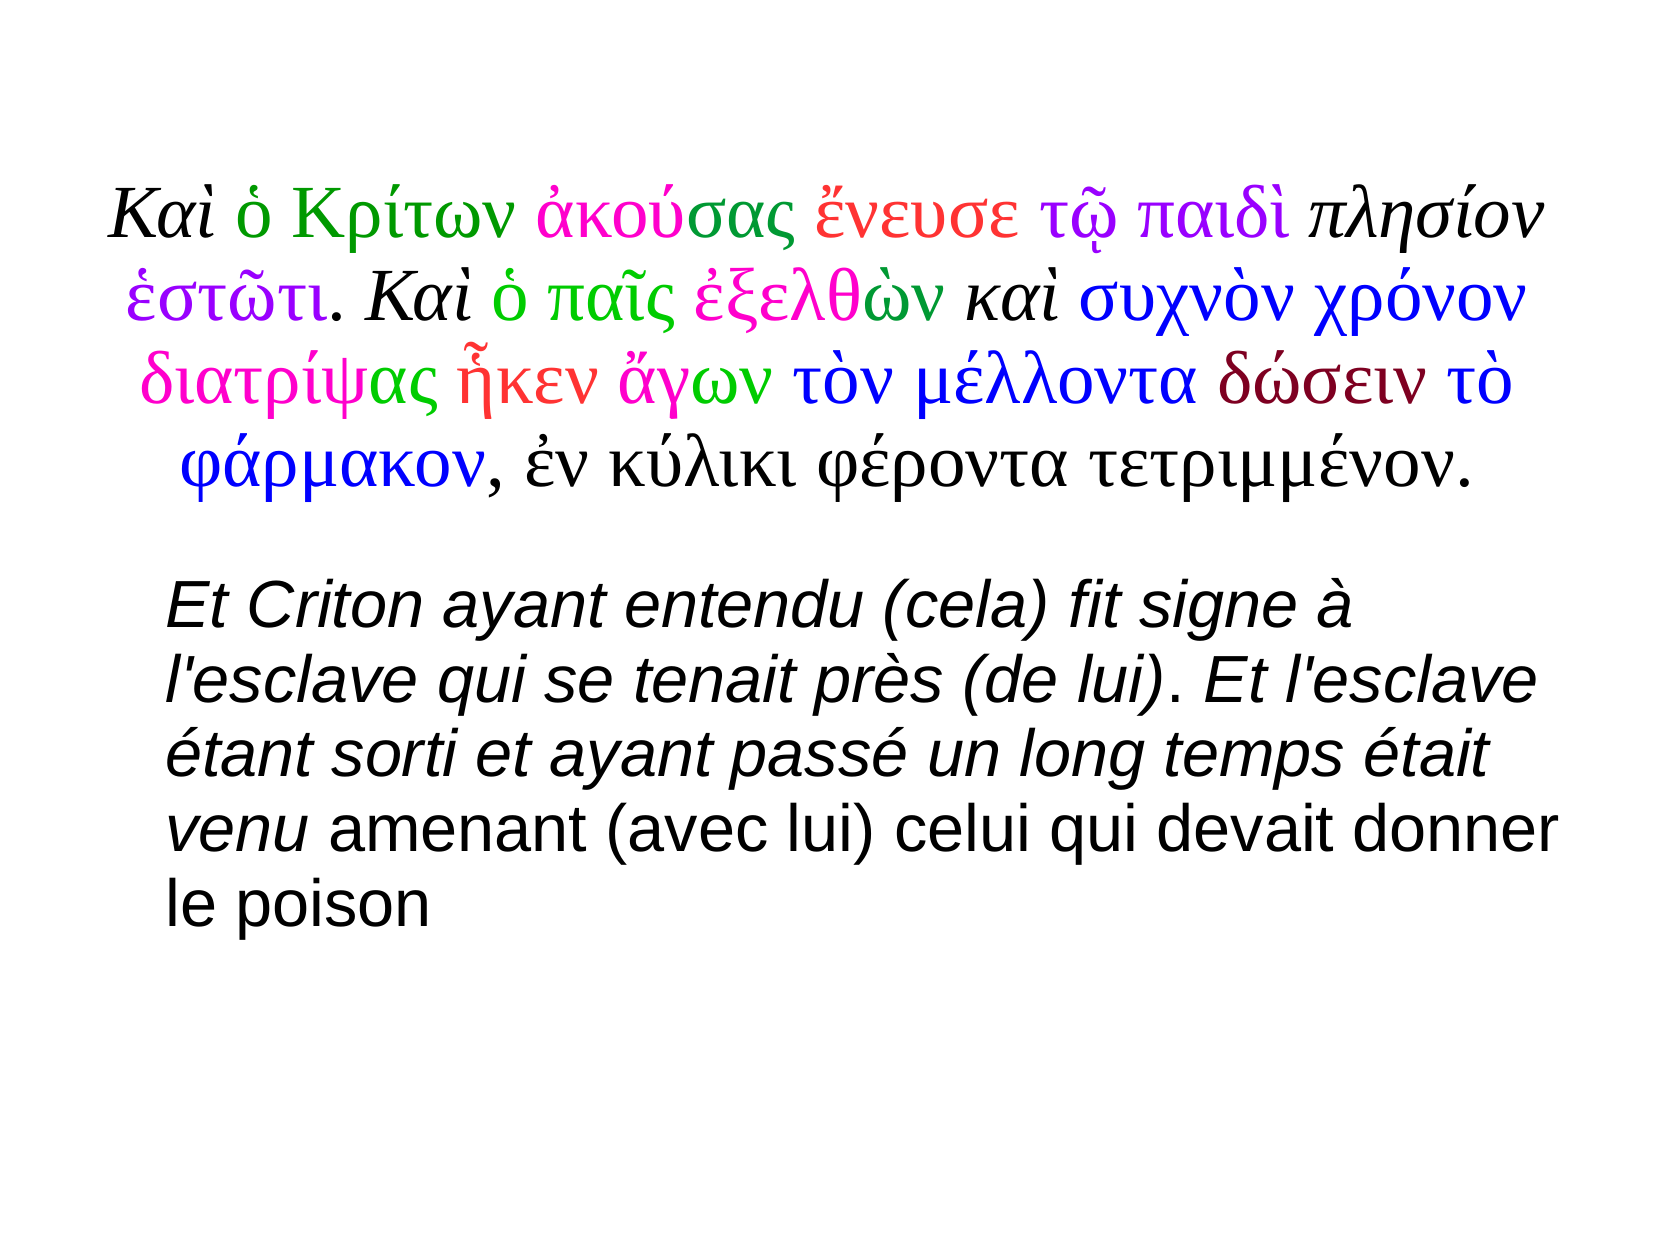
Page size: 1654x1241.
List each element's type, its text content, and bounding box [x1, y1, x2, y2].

list Et Criton ayant entendu (cela) fit signe à l'esclave qui se tenait près (de lui). Et l'esclave étant sorti et ayant passé un long temps était venu amenant (avec lui) celui qui devait donner le poison [94, 566, 1583, 1146]
title Καὶ ὁ Κρίτων ἀκούσας ἔνευσε τῷ παιδὶ πλησίον ἑστῶτι. Καὶ ὁ παῖς ἐξελθὼν καὶ συχνὸν χρόνον διατρίψας ἧκεν ἄγων τὸν μέλλοντα δώσειν τὸ φάρμακον, ἐν κύλικι φέροντα τετριμμένον. [82, 129, 1571, 544]
